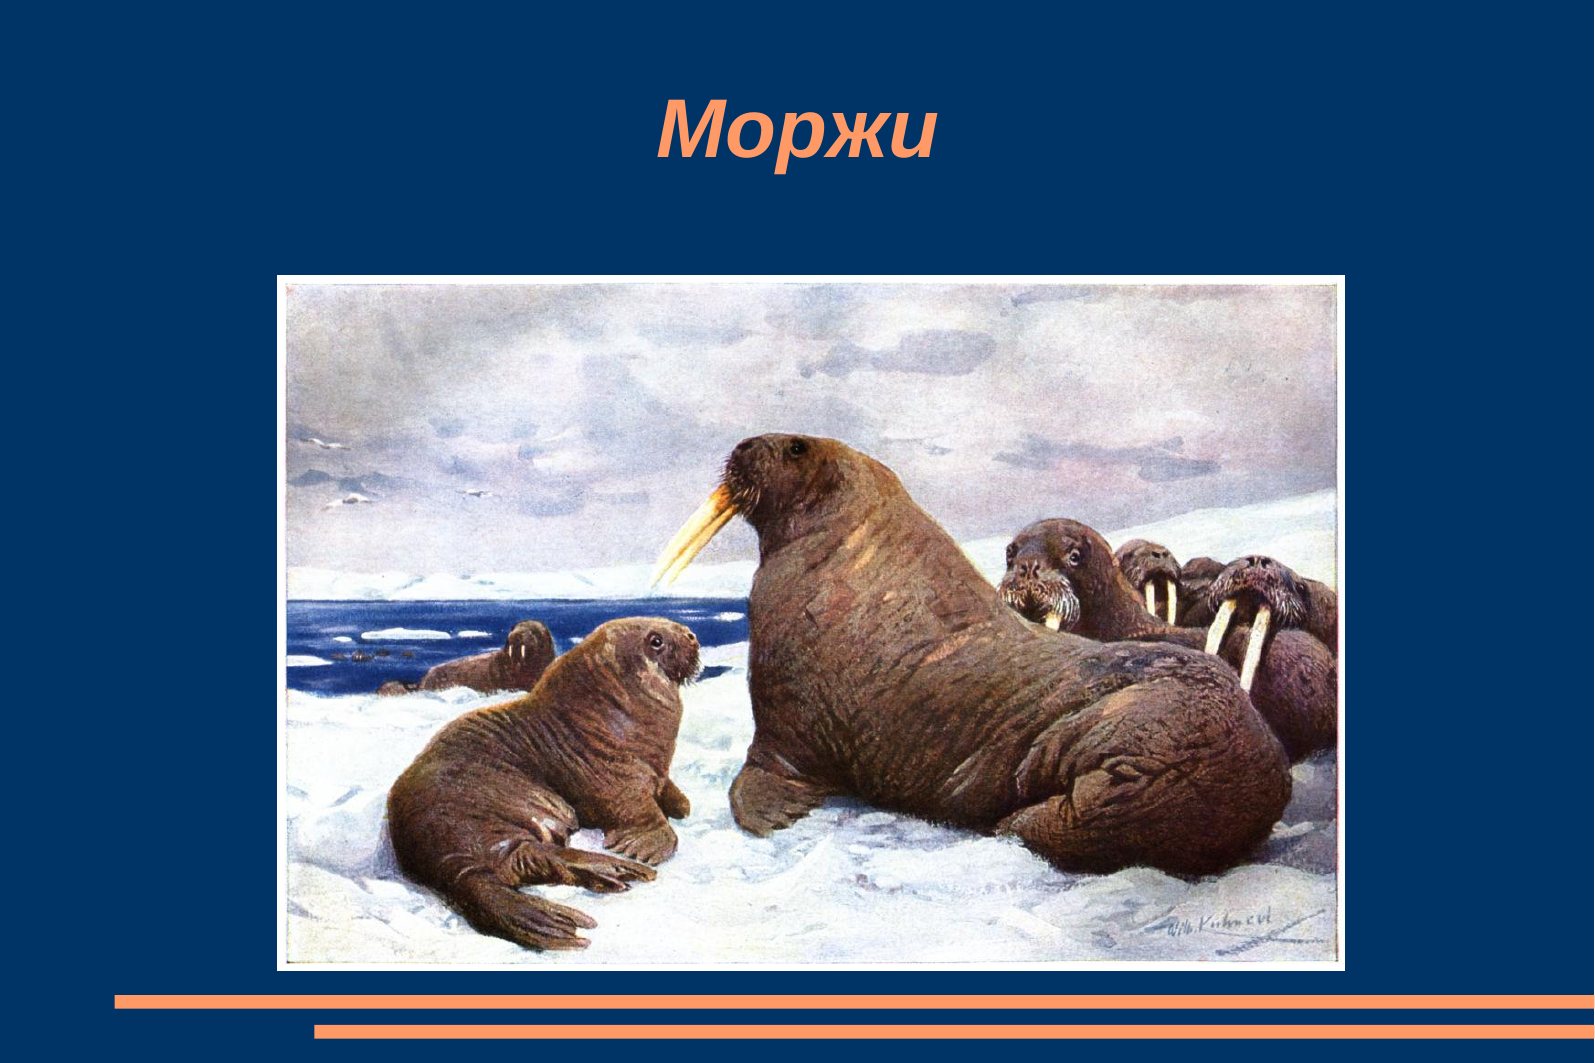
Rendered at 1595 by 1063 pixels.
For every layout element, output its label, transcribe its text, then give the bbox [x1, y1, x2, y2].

picture [277, 275, 1345, 971]
title Моржи [117, 39, 1479, 218]
